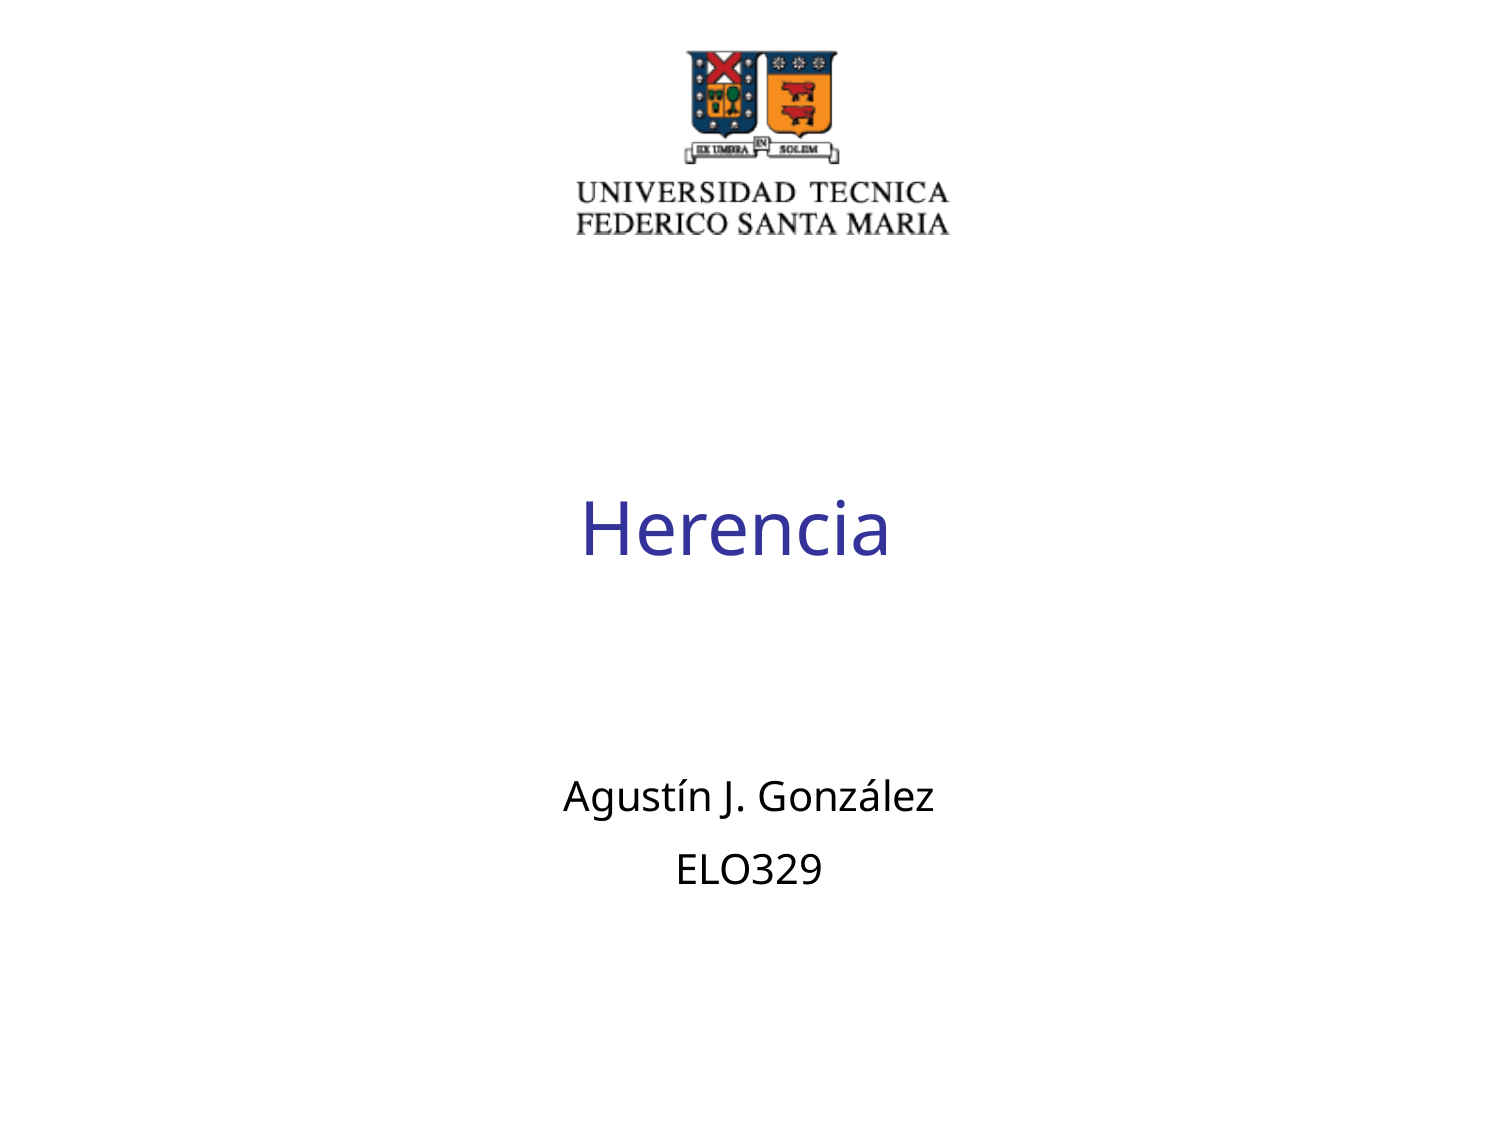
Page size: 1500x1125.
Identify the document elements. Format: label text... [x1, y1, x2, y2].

picture [575, 49, 951, 235]
title Herencia [99, 401, 1374, 642]
subtitle Agustín J. González ELO329 [74, 645, 1425, 1014]
